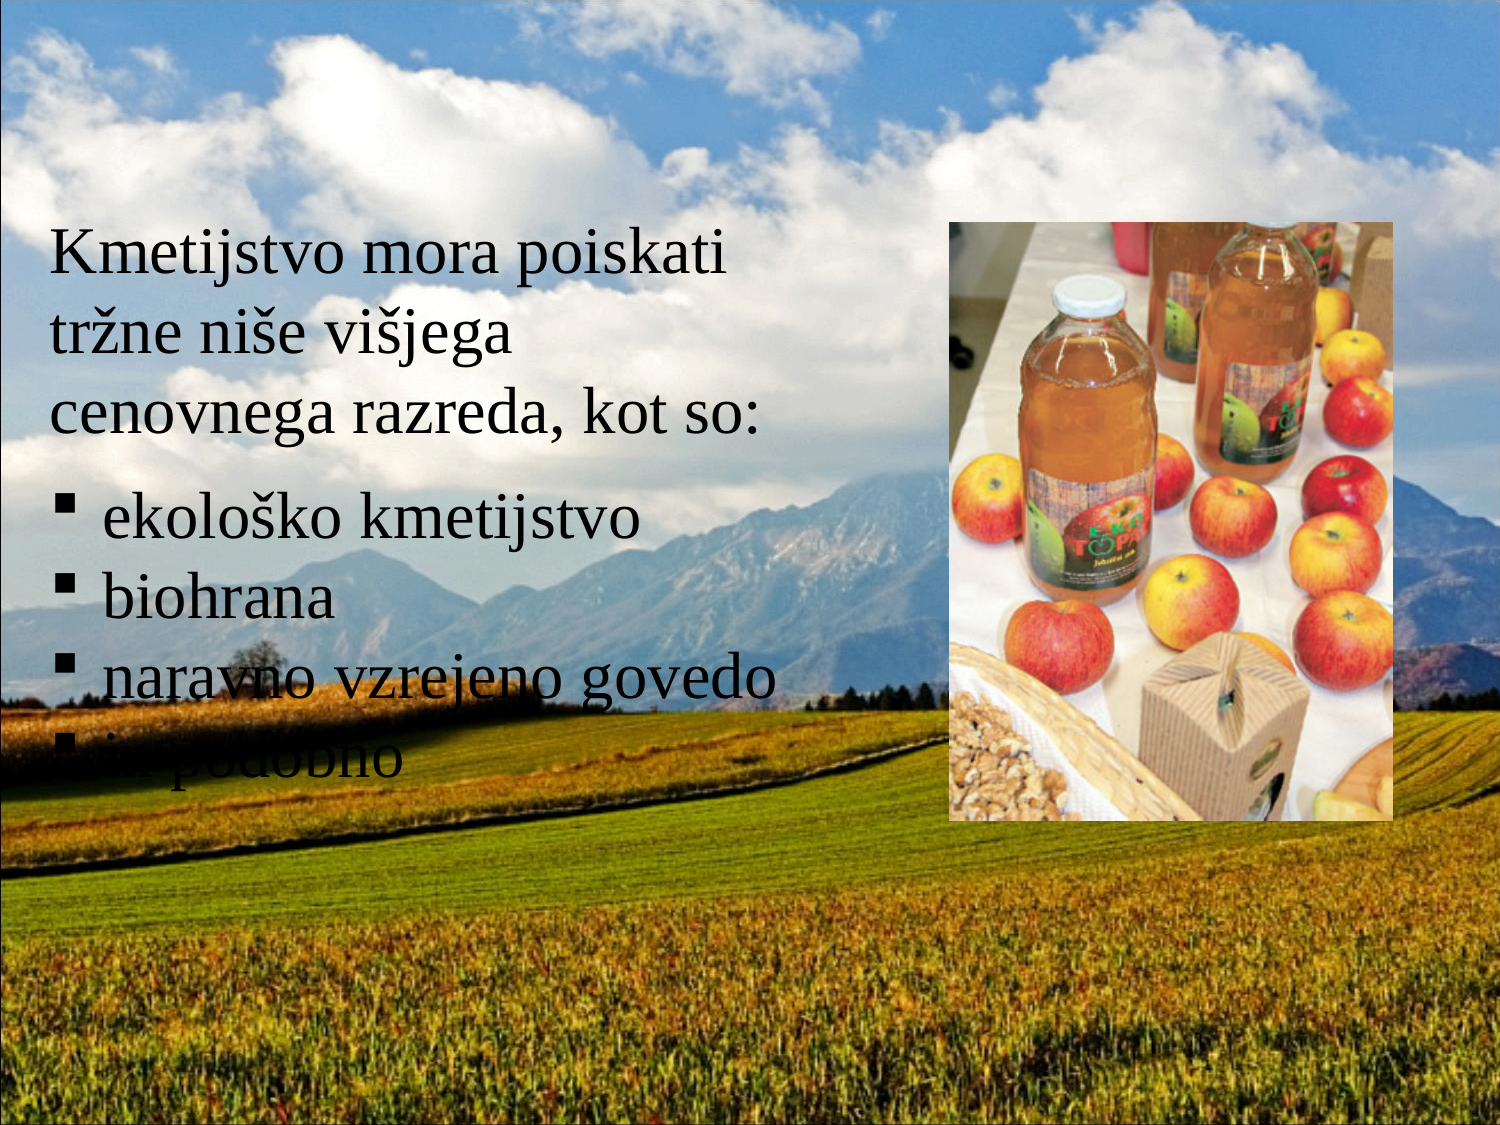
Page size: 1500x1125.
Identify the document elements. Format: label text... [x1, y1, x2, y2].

picture [0, 0, 1500, 1125]
text_box Kmetijstvo mora poiskati tržne niše višjega cenovnega razreda, kot so: ekološko kmetijstvo biohrana naravno vzrejeno govedo in podobno [35, 199, 797, 799]
